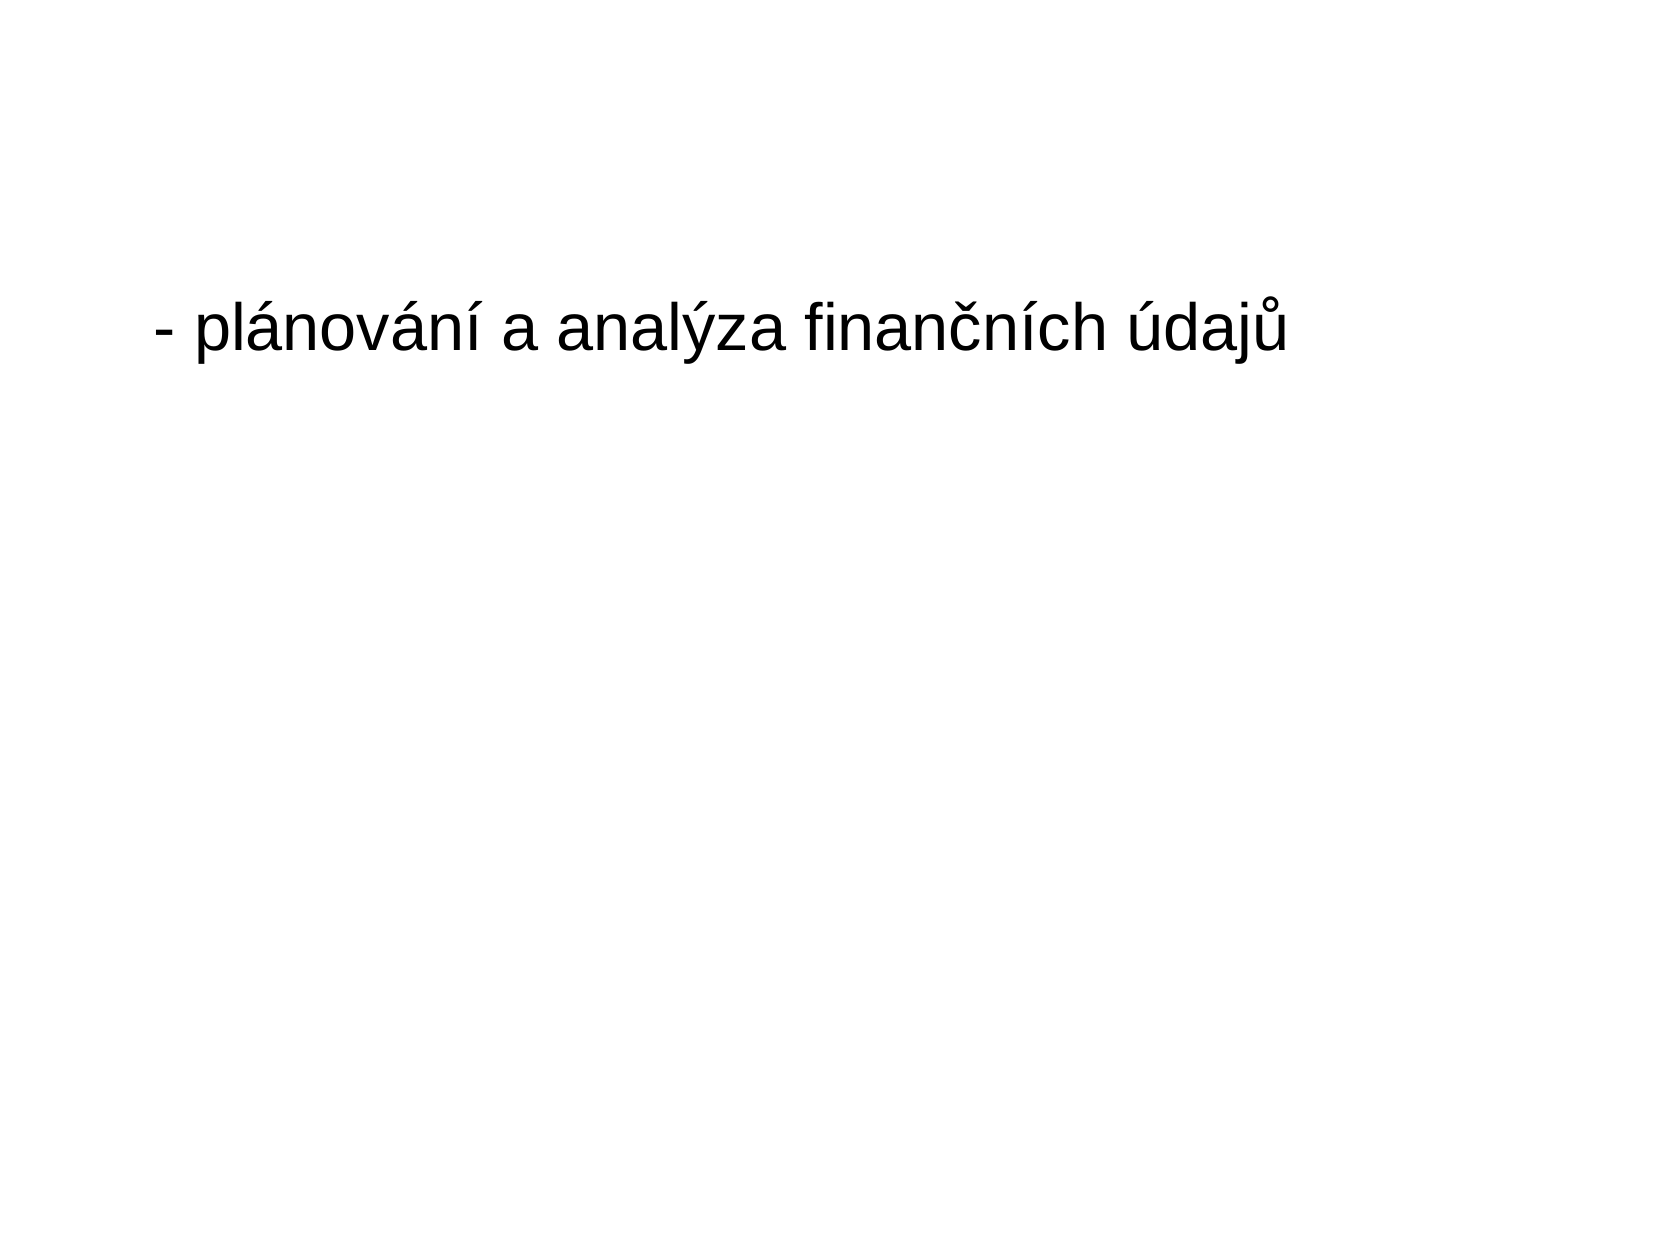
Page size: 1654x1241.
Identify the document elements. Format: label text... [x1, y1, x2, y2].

list - plánování a analýza finančních údajů [82, 290, 1571, 1109]
